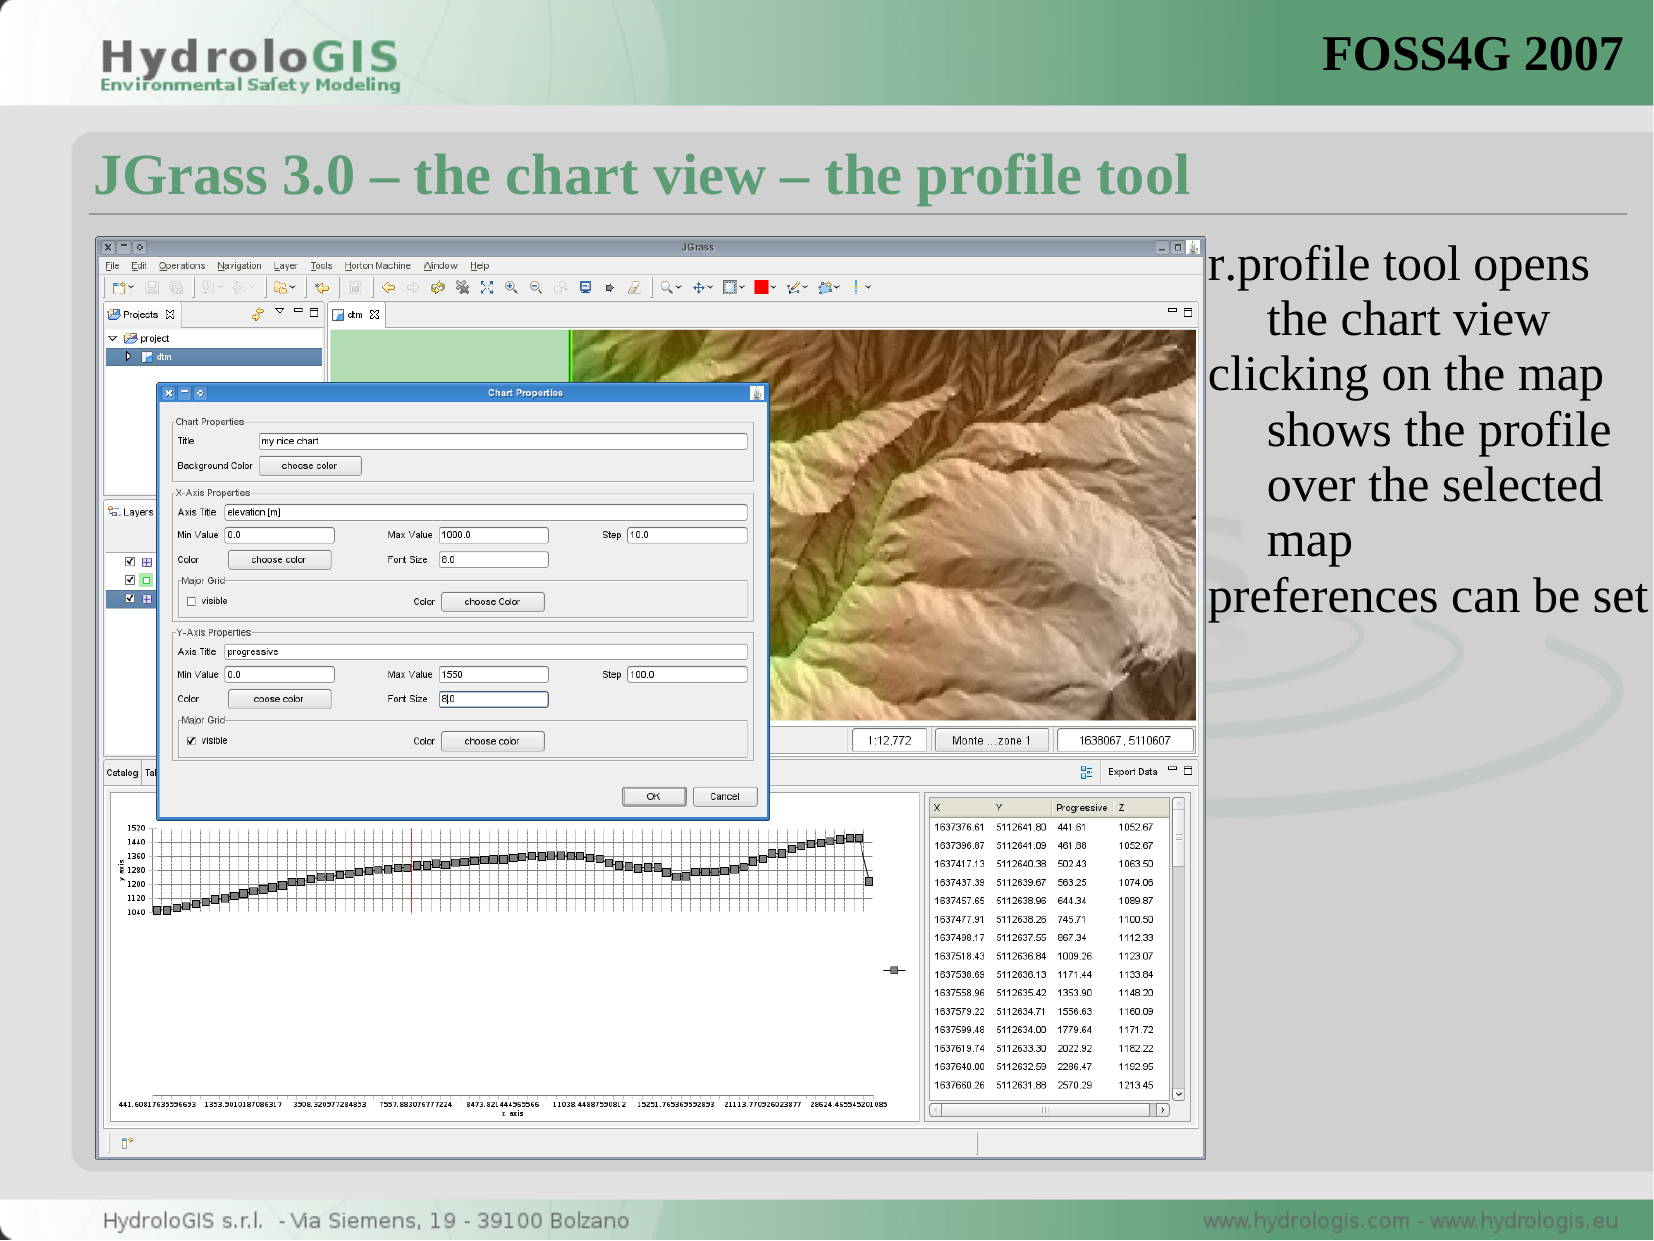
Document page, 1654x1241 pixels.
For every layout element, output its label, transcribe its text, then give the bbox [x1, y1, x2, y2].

text_box r.profile tool opens the chart view clicking on the map shows the profile over the selected map preferences can be set [1207, 235, 1654, 690]
title JGrass 3.0 – the chart view – the profile tool [93, 134, 1600, 215]
picture [0, 0, 1654, 1240]
